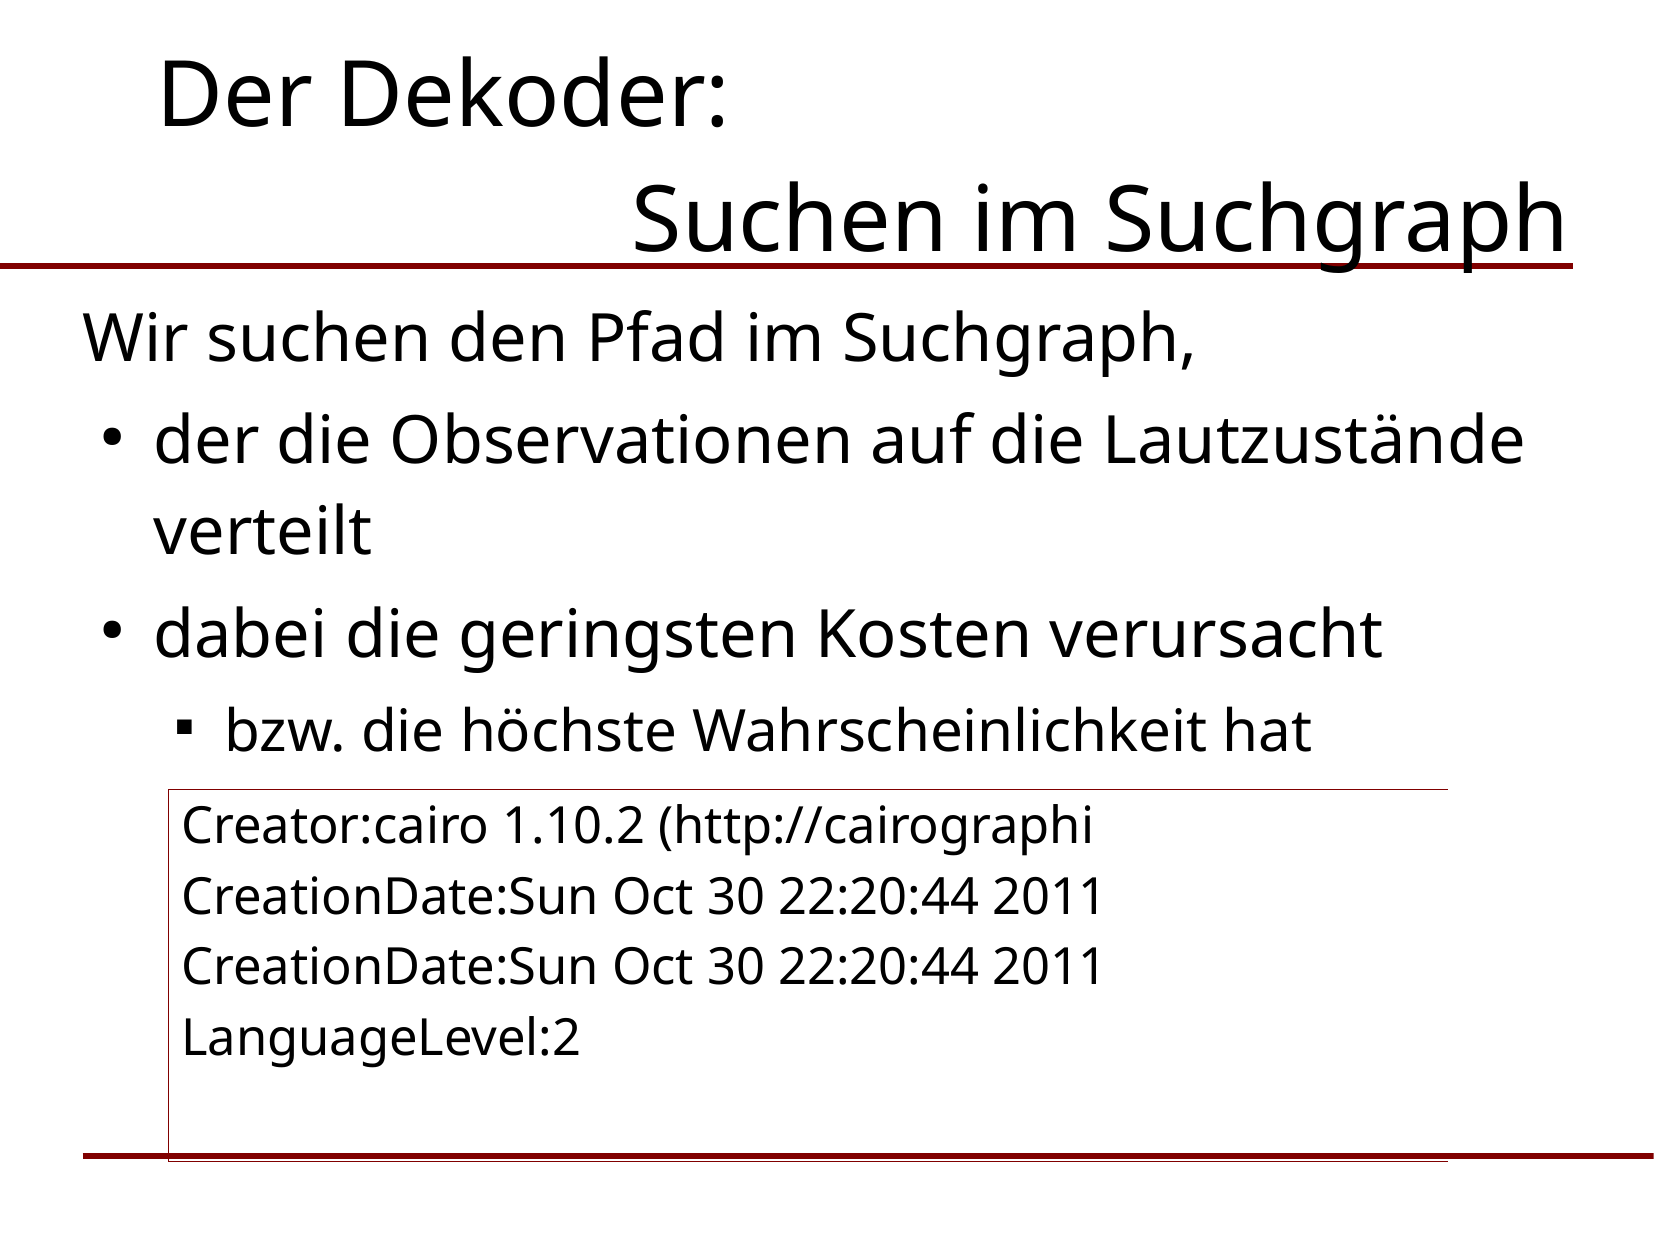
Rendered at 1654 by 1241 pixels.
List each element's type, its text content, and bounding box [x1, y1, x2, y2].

picture [165, 786, 1448, 1162]
title Der Dekoder: Suchen im Suchgraph [82, 42, 1571, 264]
list Wir suchen den Pfad im Suchgraph, der die Observationen auf die Lautzustände verteilt dabei die geringsten Kosten verursacht bzw. die höchste Wahrscheinlichkeit hat [82, 290, 1571, 1188]
